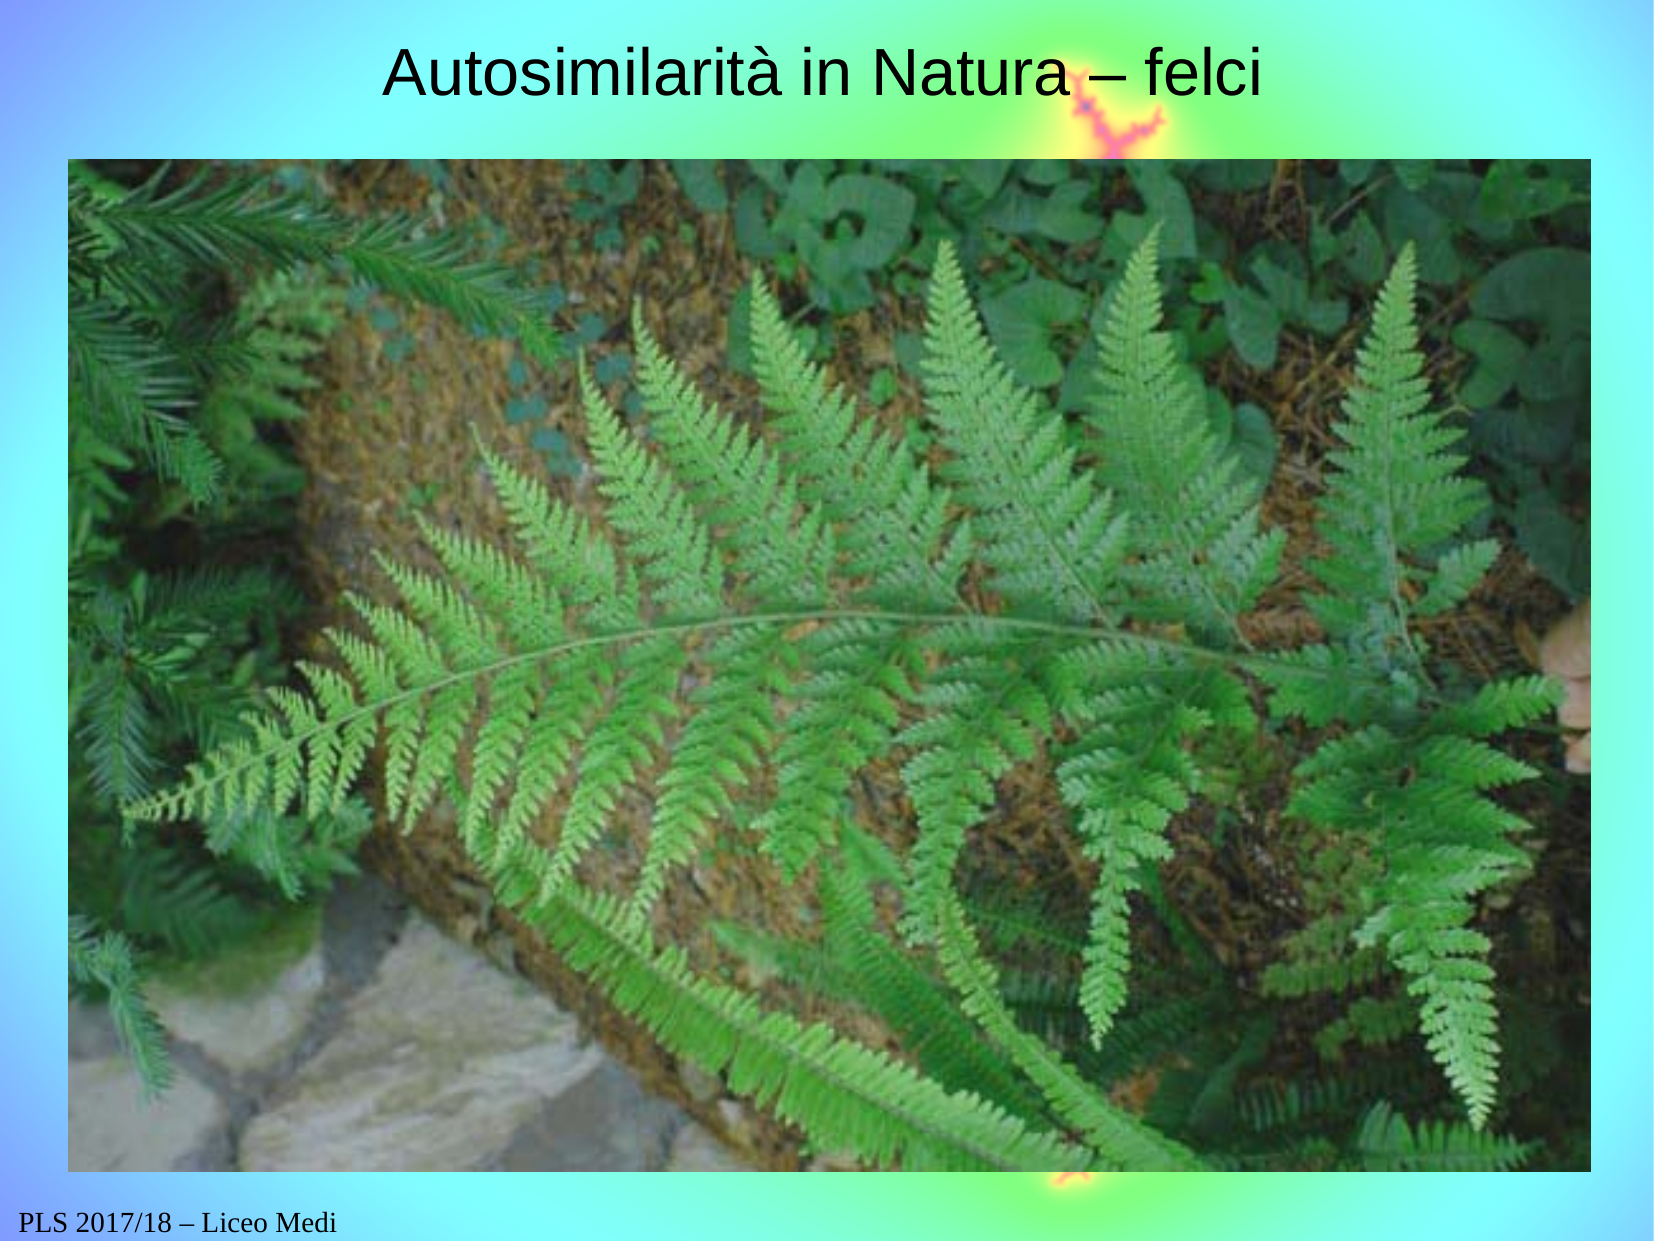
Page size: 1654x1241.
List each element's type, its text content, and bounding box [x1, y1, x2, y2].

title Autosimilarità in Natura – felci [20, 0, 1626, 147]
picture [0, 0, 1654, 1241]
